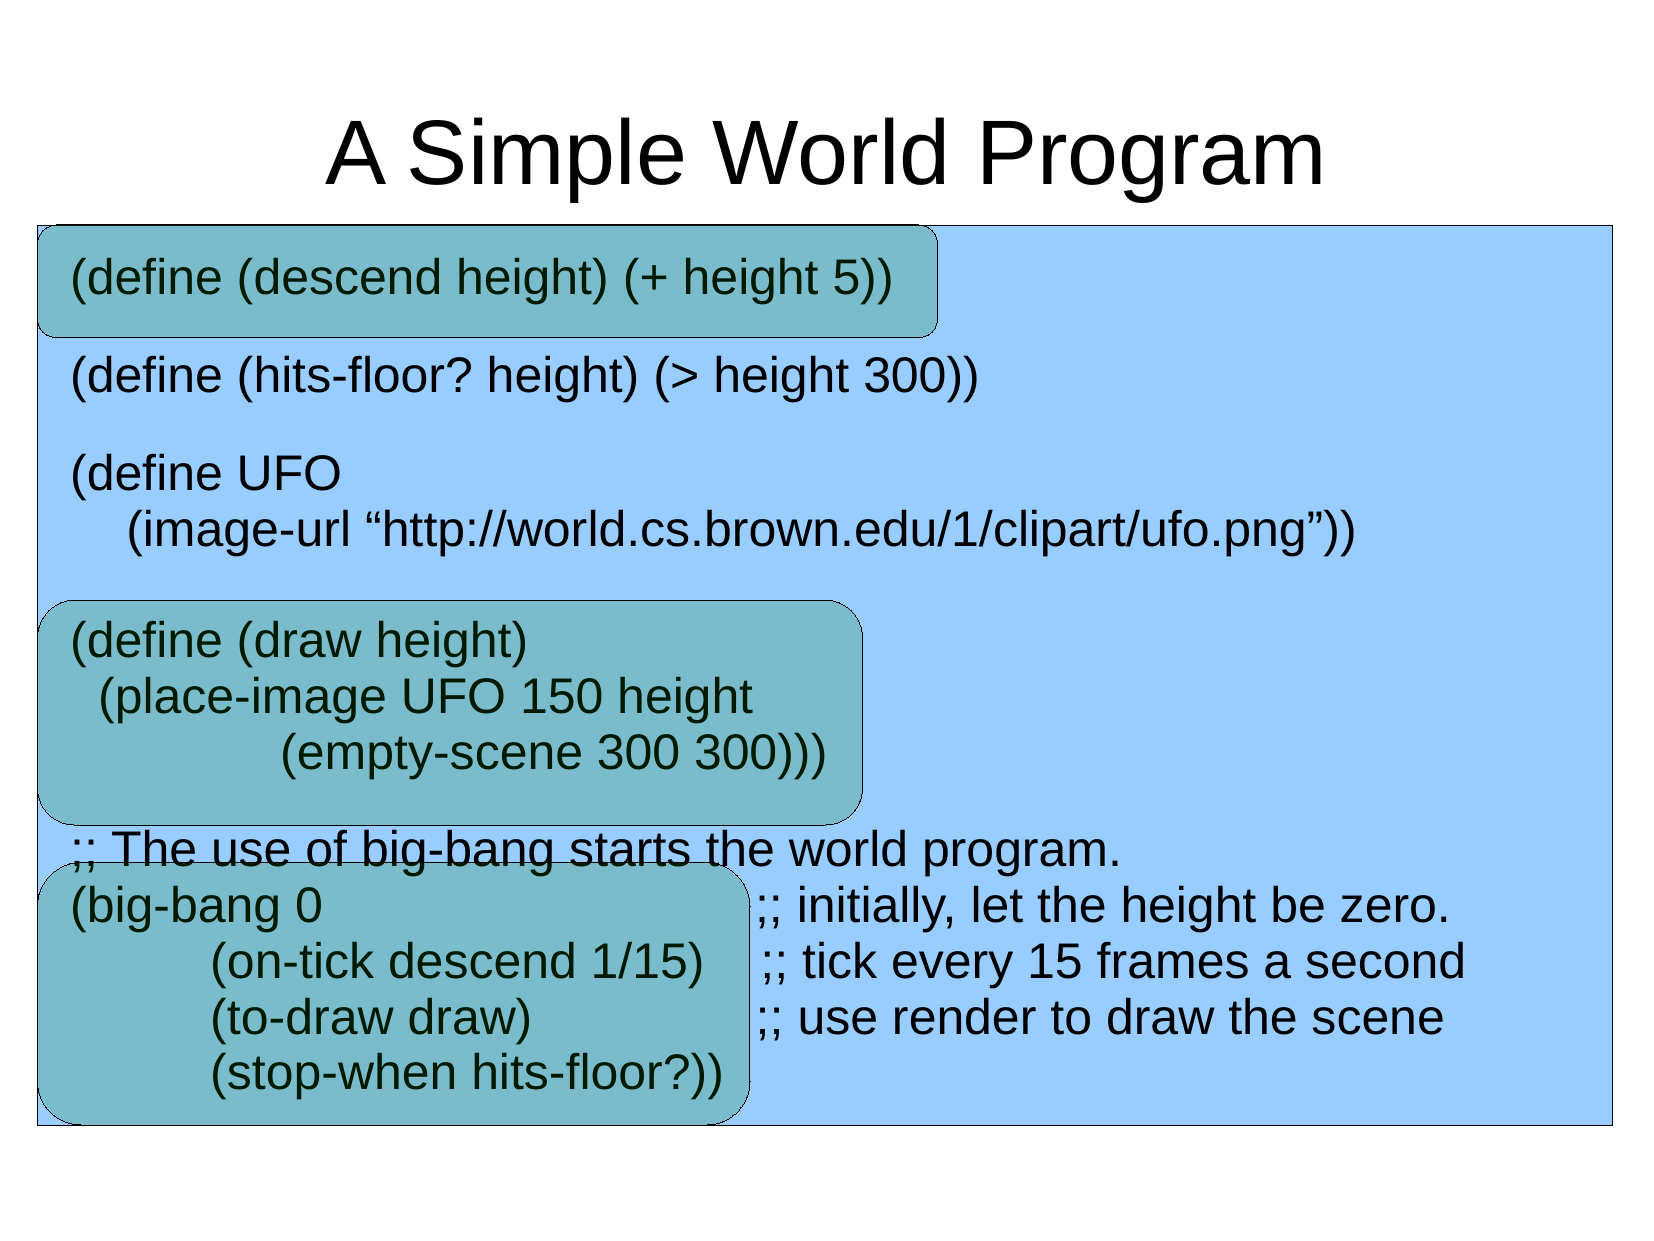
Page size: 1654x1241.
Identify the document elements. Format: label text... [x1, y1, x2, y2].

text_box [37, 862, 751, 1126]
text_box [37, 600, 863, 826]
text_box [37, 224, 938, 338]
text_box (define (descend height) (+ height 5)) (define (hits-floor? height) (> height 300)) (define UFO (image-url “http://world.cs.brown.edu/1/clipart/ufo.png”)) (define (draw height) (place-image UFO 150 height (empty-scene 300 300))) ;; The use of big-bang starts the world program. (big-bang 0 ;; initially, let the height be zero. (on-tick descend 1/15) ;; tick every 15 frames a second (to-draw draw) ;; use render to draw the scene (stop-when hits-floor?)) [37, 225, 1613, 1126]
title A Simple World Program [82, 49, 1571, 225]
